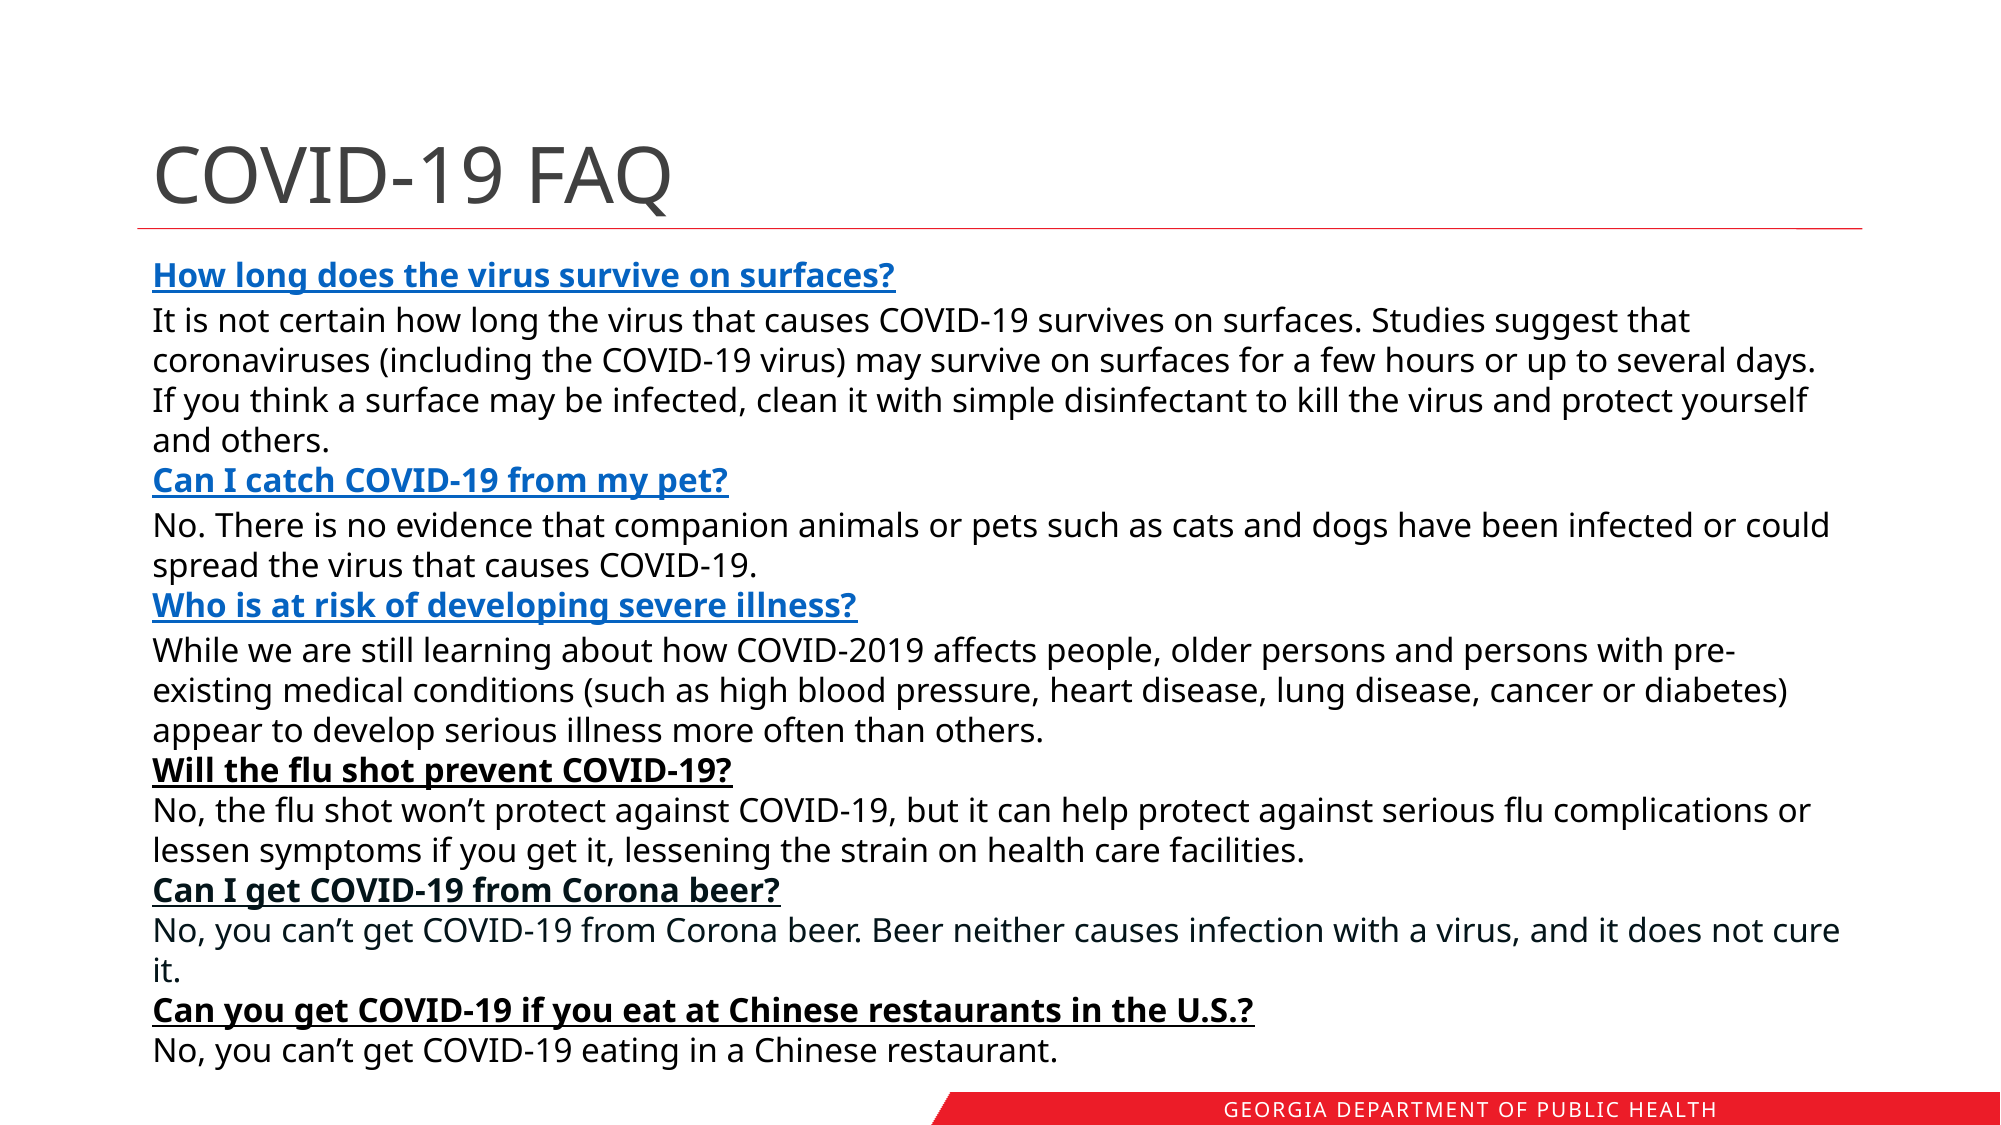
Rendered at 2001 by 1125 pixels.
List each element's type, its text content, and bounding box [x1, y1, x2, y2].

picture [931, 1092, 2000, 1125]
list How long does the virus survive on surfaces? It is not certain how long the virus that causes COVID-19 survives on surfaces. Studies suggest that coronaviruses (including the COVID-19 virus) may survive on surfaces for a few hours or up to several days. If you think a surface may be infected, clean it with simple disinfectant to kill the virus and protect yourself and others. Can I catch COVID-19 from my pet? No. There is no evidence that companion animals or pets such as cats and dogs have been infected or could spread the virus that causes COVID-19. Who is at risk of developing severe illness? While we are still learning about how COVID-2019 affects people, older persons and persons with pre-existing medical conditions (such as high blood pressure, heart disease, lung disease, cancer or diabetes) appear to develop serious illness more often than others. Will the flu shot prevent COVID-19? No, the flu shot won’t protect against COVID-19, but it can help protect against serious flu complications or lessen symptoms if you get it, lessening the strain on health care facilities. Can I get COVID-19 from Corona beer? No, you can’t get COVID-19 from Corona beer. Beer neither causes infection with a virus, and it does not cure it. Can you get COVID-19 if you eat at Chinese restaurants in the U.S.? No, you can’t get COVID-19 eating in a Chinese restaurant. [137, 246, 1863, 975]
title COVID-19 FAQ [137, 128, 1863, 229]
